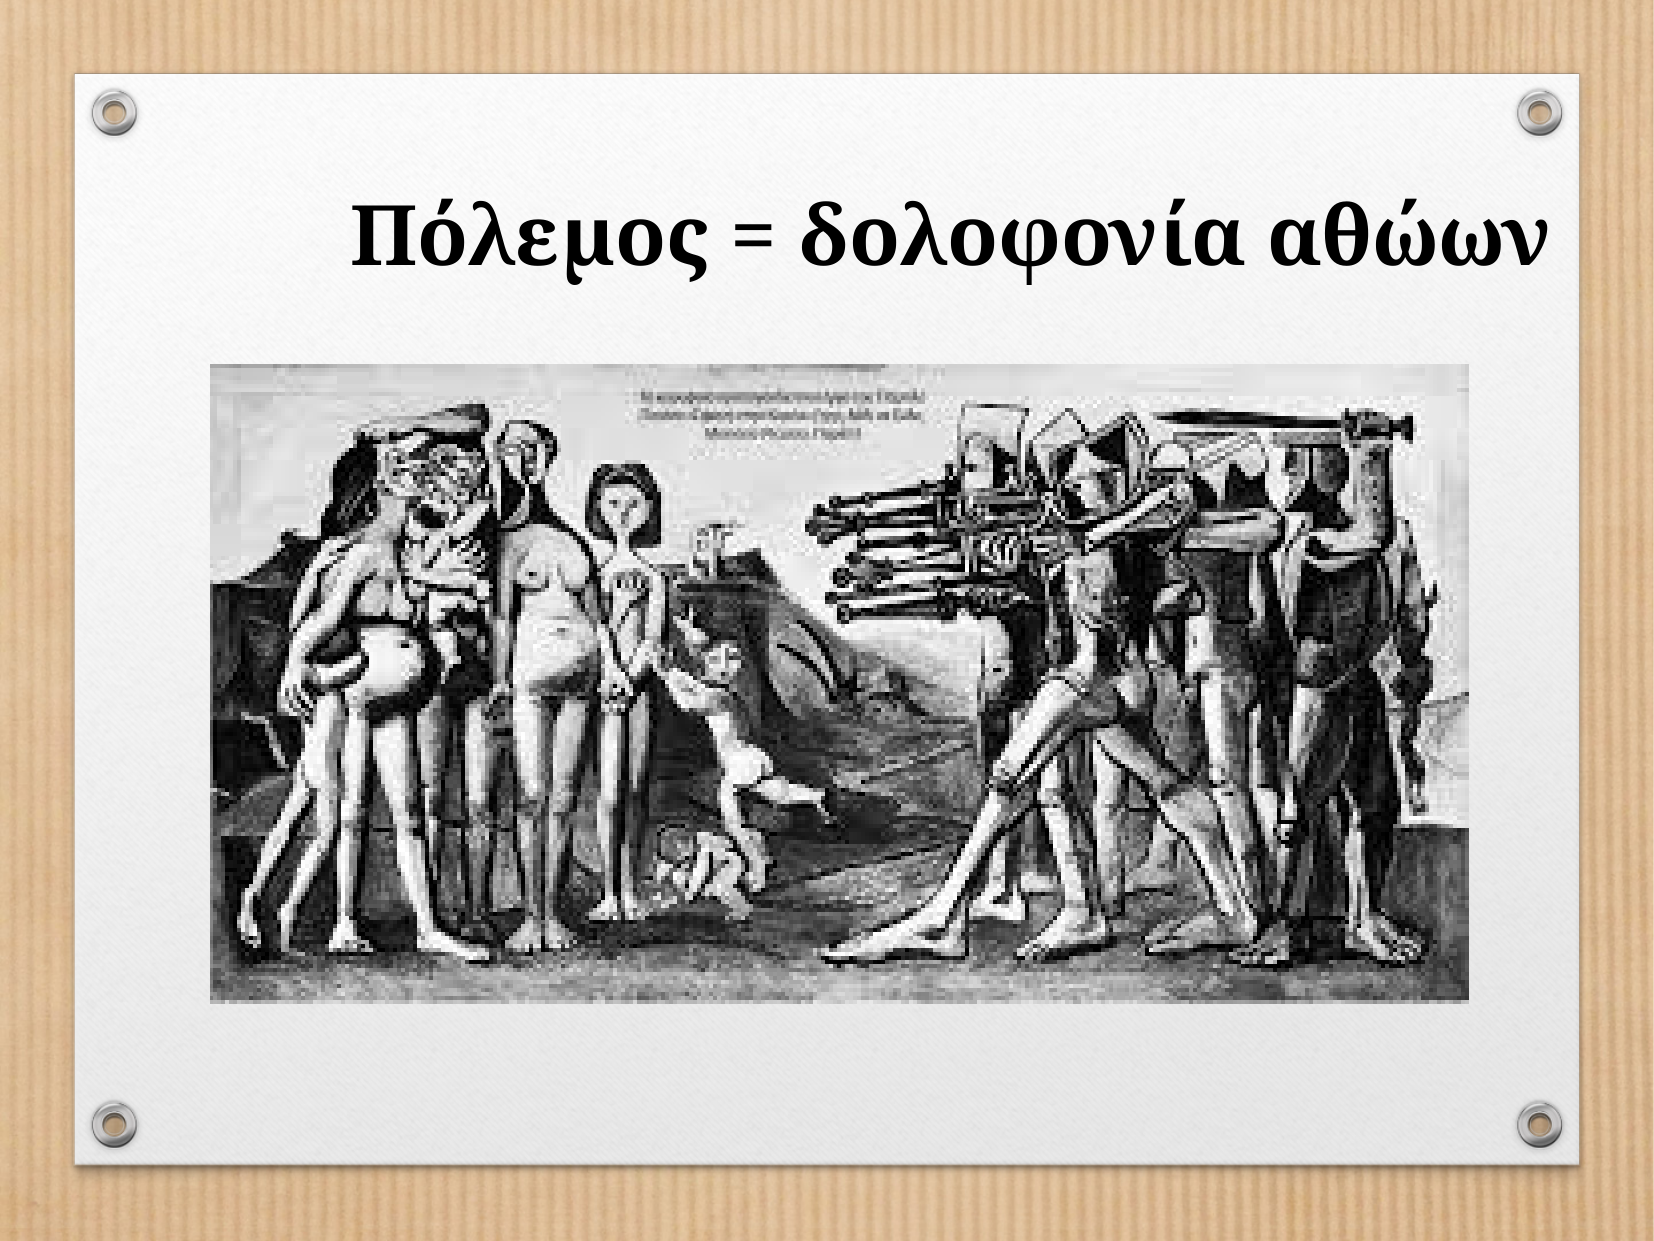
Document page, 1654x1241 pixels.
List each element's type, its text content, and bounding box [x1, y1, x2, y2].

text_box Πόλεμος = δολοφονία αθώων [334, 174, 1366, 291]
picture [210, 364, 1469, 1004]
